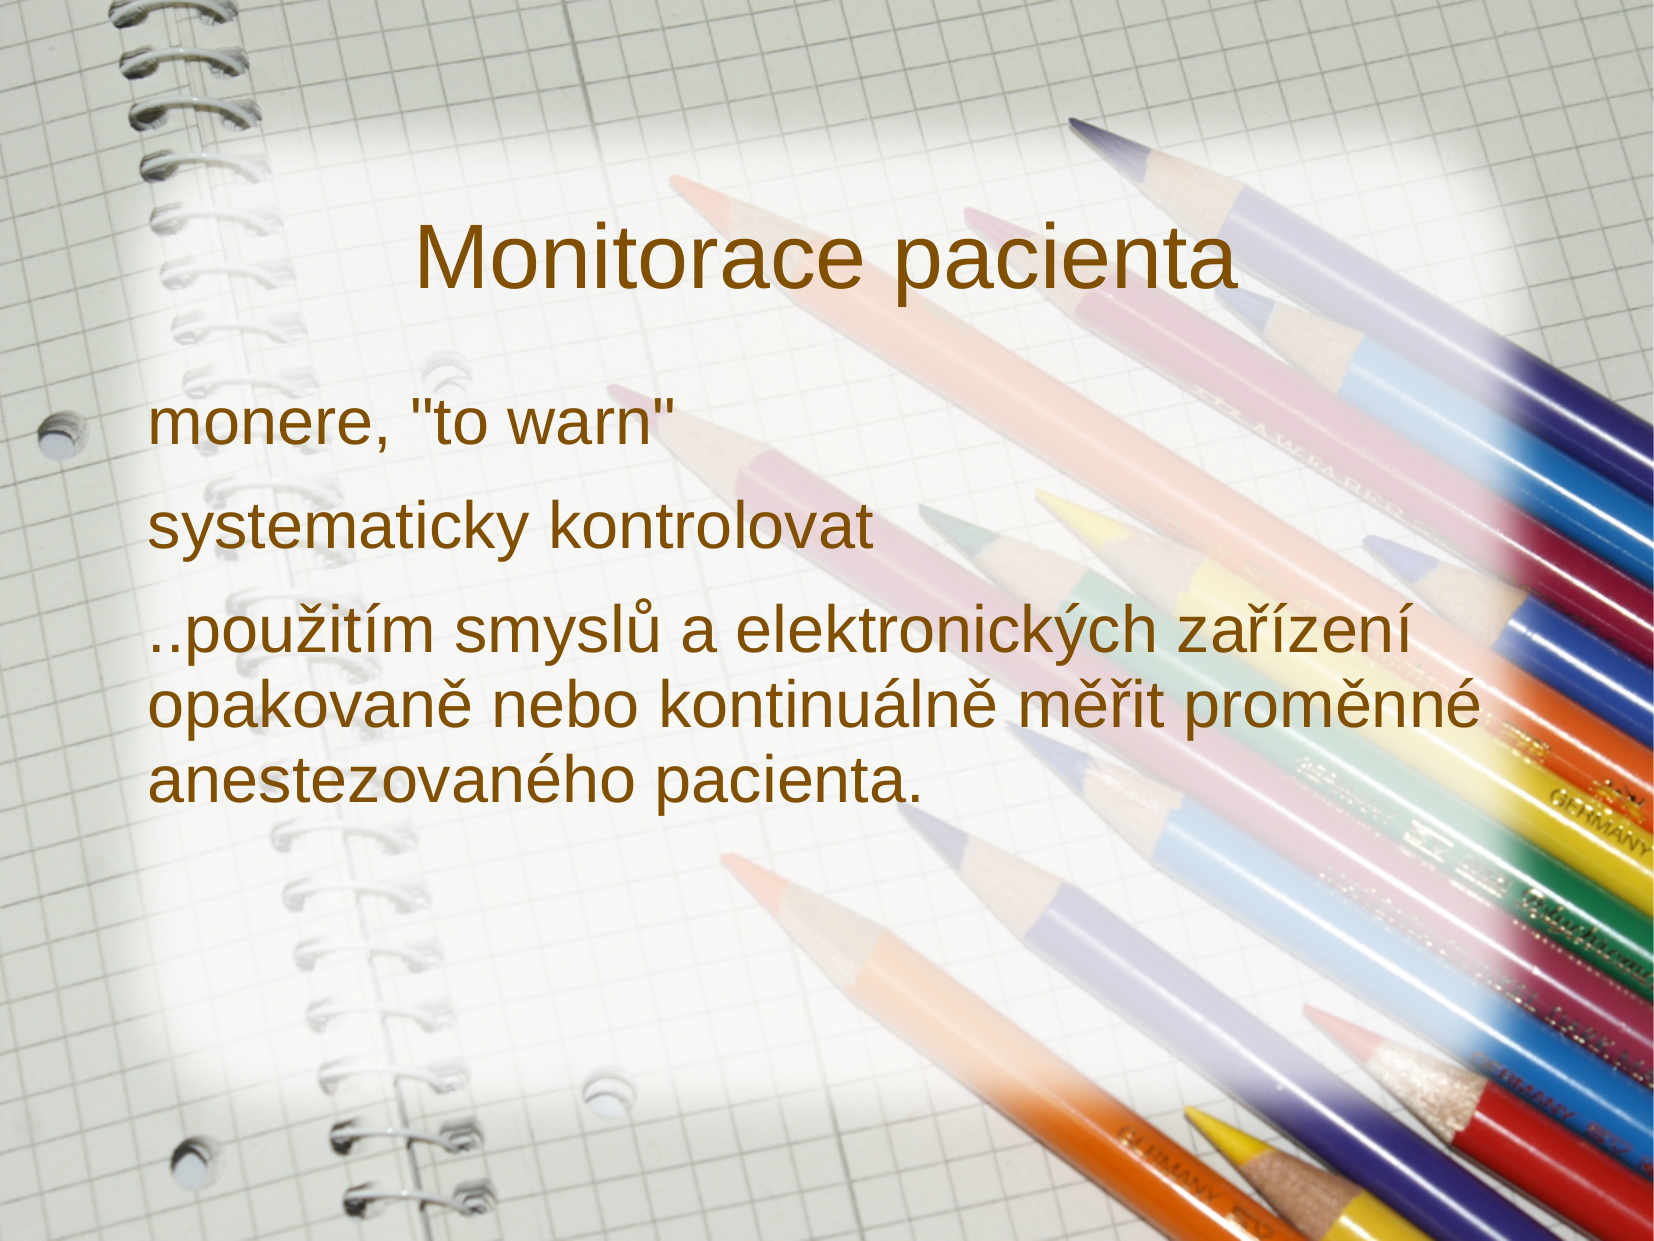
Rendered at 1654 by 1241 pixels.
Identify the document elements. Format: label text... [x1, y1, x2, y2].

picture [0, 0, 1654, 1241]
title Monitorace pacienta [147, 160, 1506, 353]
list monere, "to warn" systematicky kontrolovat ..použitím smyslů a elektronických zařízení opakovaně nebo kontinuálně měřit proměnné anestezovaného pacienta. [147, 383, 1506, 1078]
